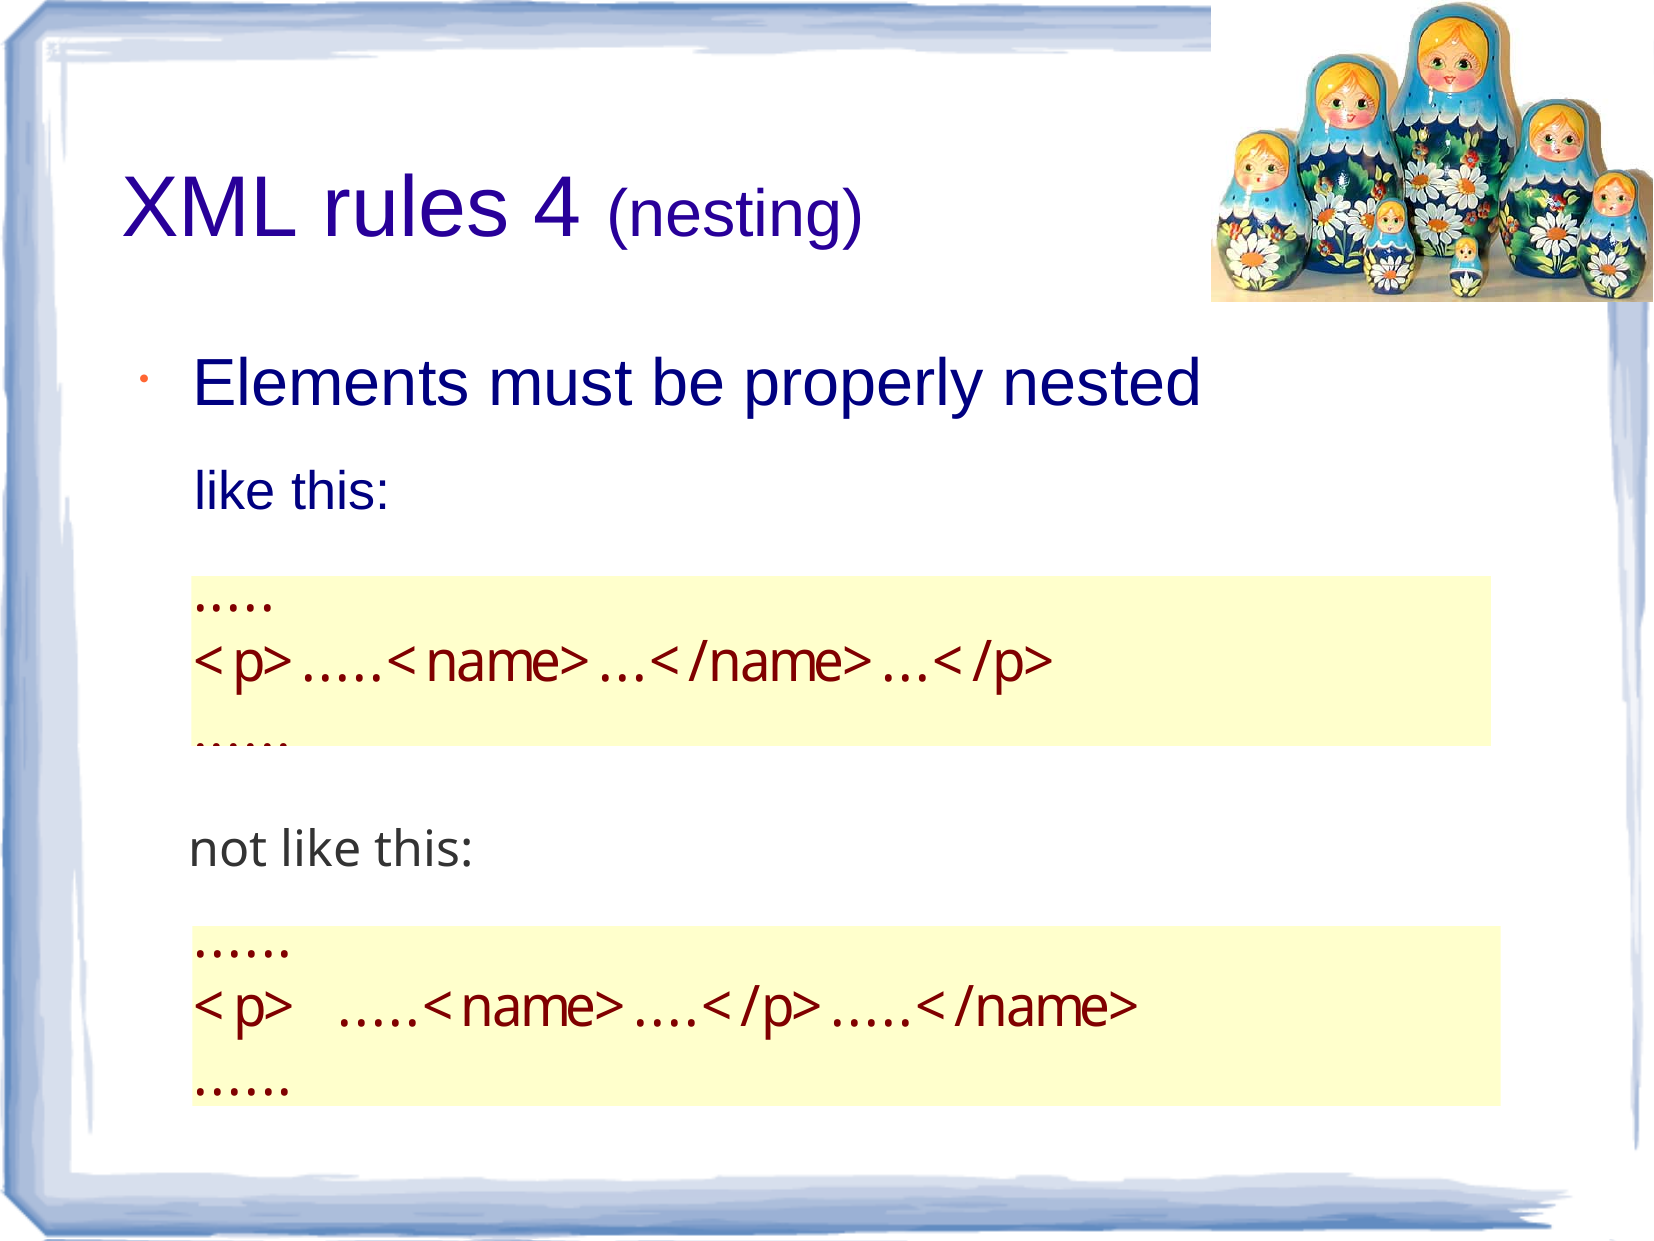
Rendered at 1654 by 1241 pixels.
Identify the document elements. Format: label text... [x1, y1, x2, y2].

title XML rules 4 (nesting) [121, 102, 1534, 311]
text_box not like this: [188, 813, 453, 881]
chart [192, 926, 1501, 1106]
picture [0, 0, 1654, 1241]
chart [191, 576, 1493, 746]
list Elements must be properly nested like this: [121, 344, 1534, 1127]
